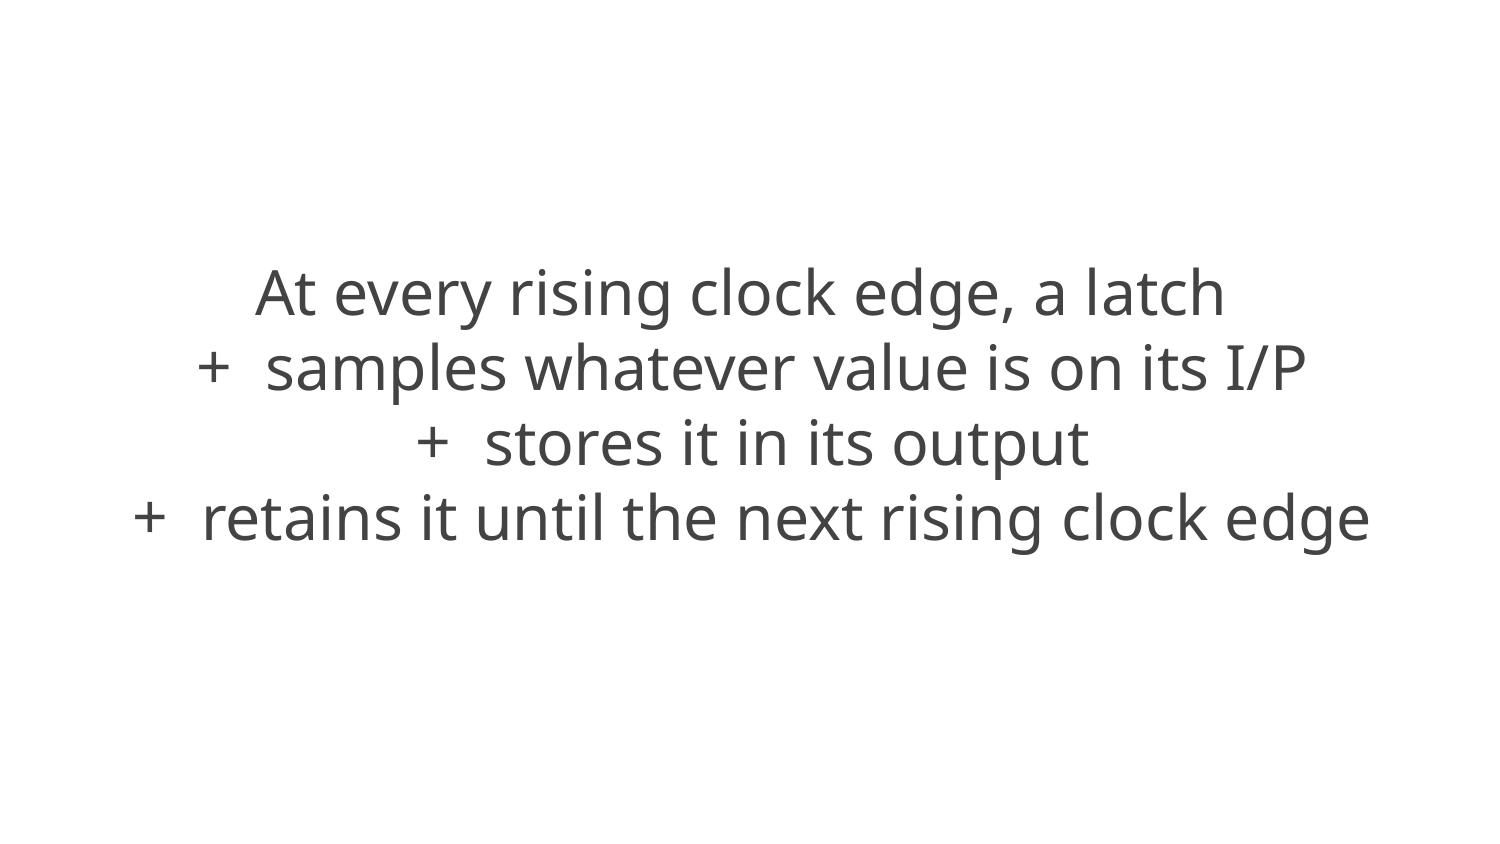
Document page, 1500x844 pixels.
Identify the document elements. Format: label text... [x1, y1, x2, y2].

text_box At every rising clock edge, a latch samples whatever value is on its I/P stores it in its output retains it until the next rising clock edge [0, 300, 1500, 505]
